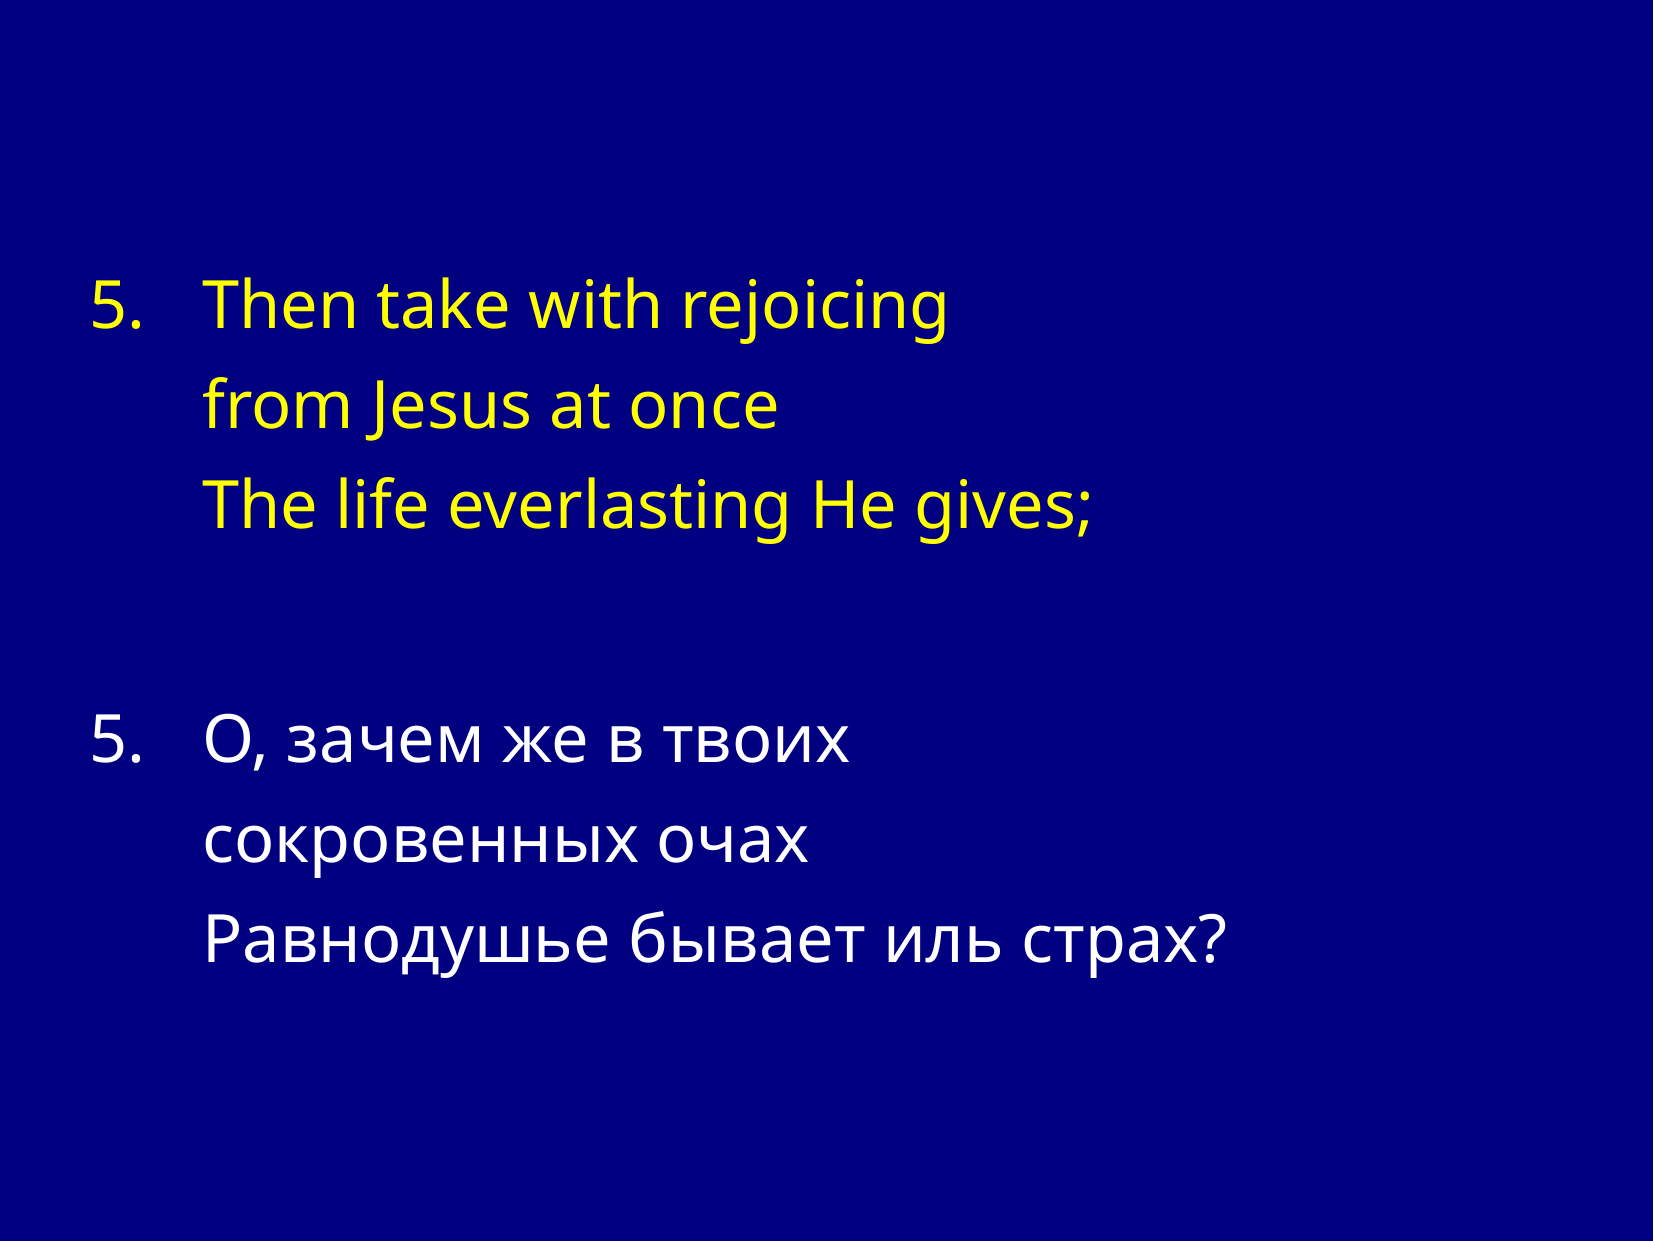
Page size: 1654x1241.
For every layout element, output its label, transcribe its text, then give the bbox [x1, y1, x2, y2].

text_box 5. О, зачем же в твоих сокровенных очах Равнодушье бывает иль страх? [75, 675, 1576, 1163]
text_box 5. Then take with rejoicing from Jesus at once The life everlasting He gives; [75, 150, 1576, 638]
